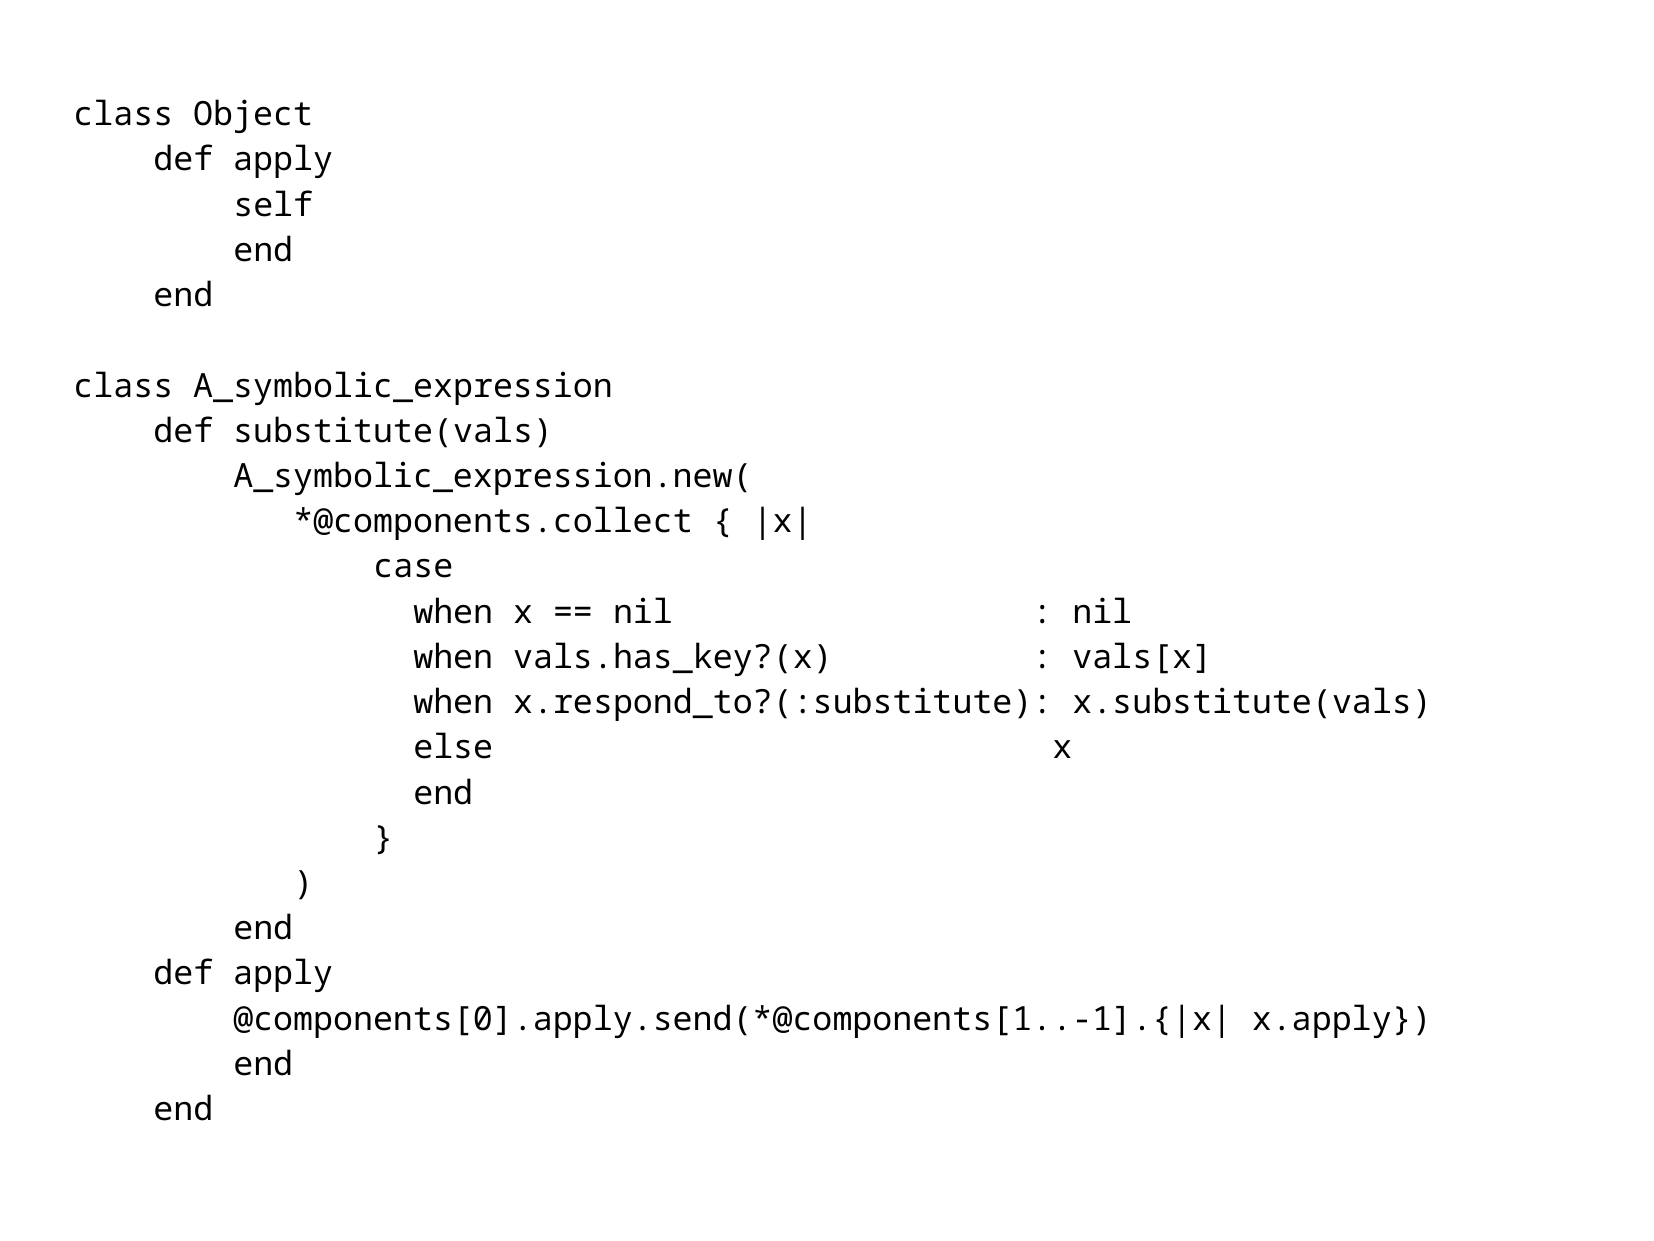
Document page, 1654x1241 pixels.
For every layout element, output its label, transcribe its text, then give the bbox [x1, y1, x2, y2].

text_box class Object def apply self end end class A_symbolic_expression def substitute(vals) A_symbolic_expression.new( *@components.collect { |x| case when x == nil : nil when vals.has_key?(x) : vals[x] when x.respond_to?(:substitute): x.substitute(vals) else x end } ) end def apply @components[0].apply.send(*@components[1..-1].{|x| x.apply}) end end [58, 37, 1538, 1155]
